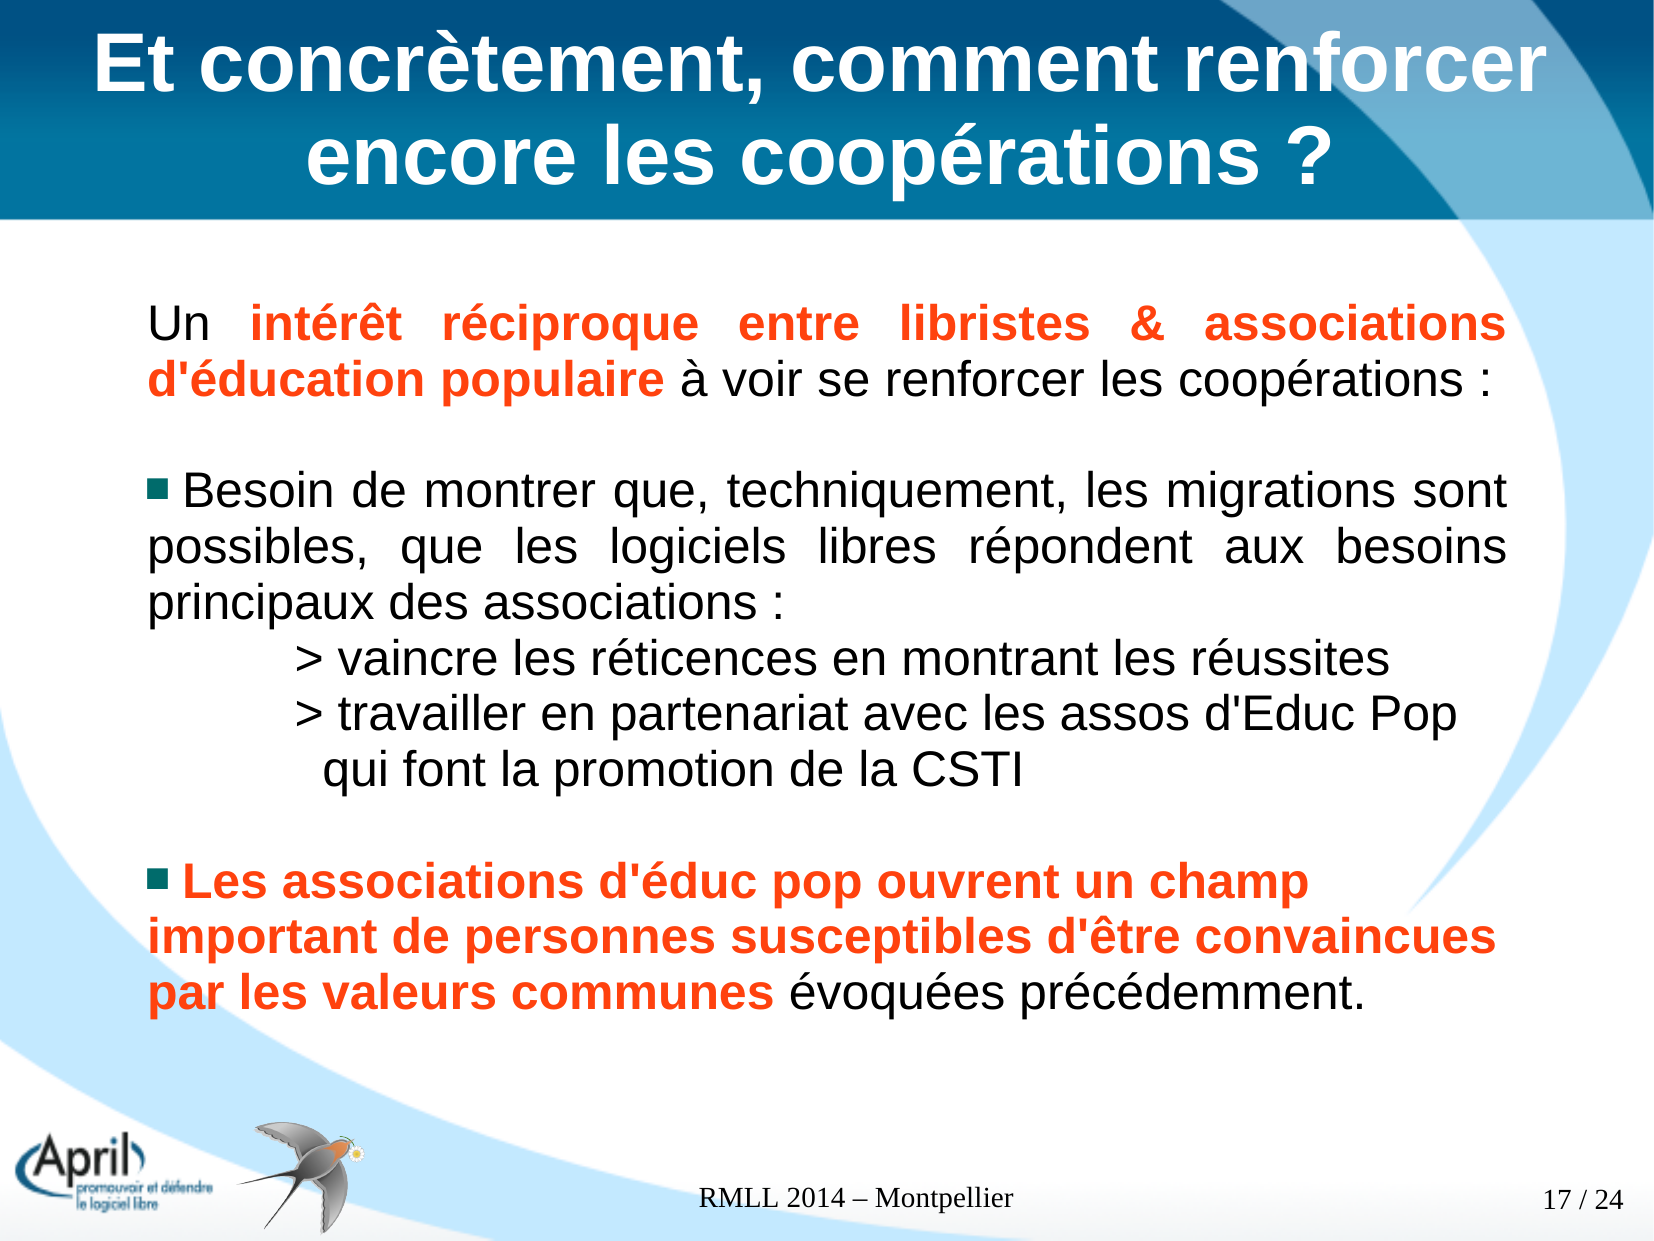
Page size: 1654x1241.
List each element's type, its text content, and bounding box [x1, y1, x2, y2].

text_box Un intérêt réciproque entre libristes & associations d'éducation populaire à voir se renforcer les coopérations : Besoin de montrer que, techniquement, les migrations sont possibles, que les logiciels libres répondent aux besoins principaux des associations : > vaincre les réticences en montrant les réussites > travailler en partenariat avec les assos d'Educ Pop qui font la promotion de la CSTI Les associations d'éduc pop ouvrent un champ important de personnes susceptibles d'être convaincues par les valeurs communes évoquées précédemment. [132, 288, 1523, 1084]
title Et concrètement, comment renforcer encore les coopérations ? [76, 5, 1565, 213]
picture [0, 0, 1654, 1241]
